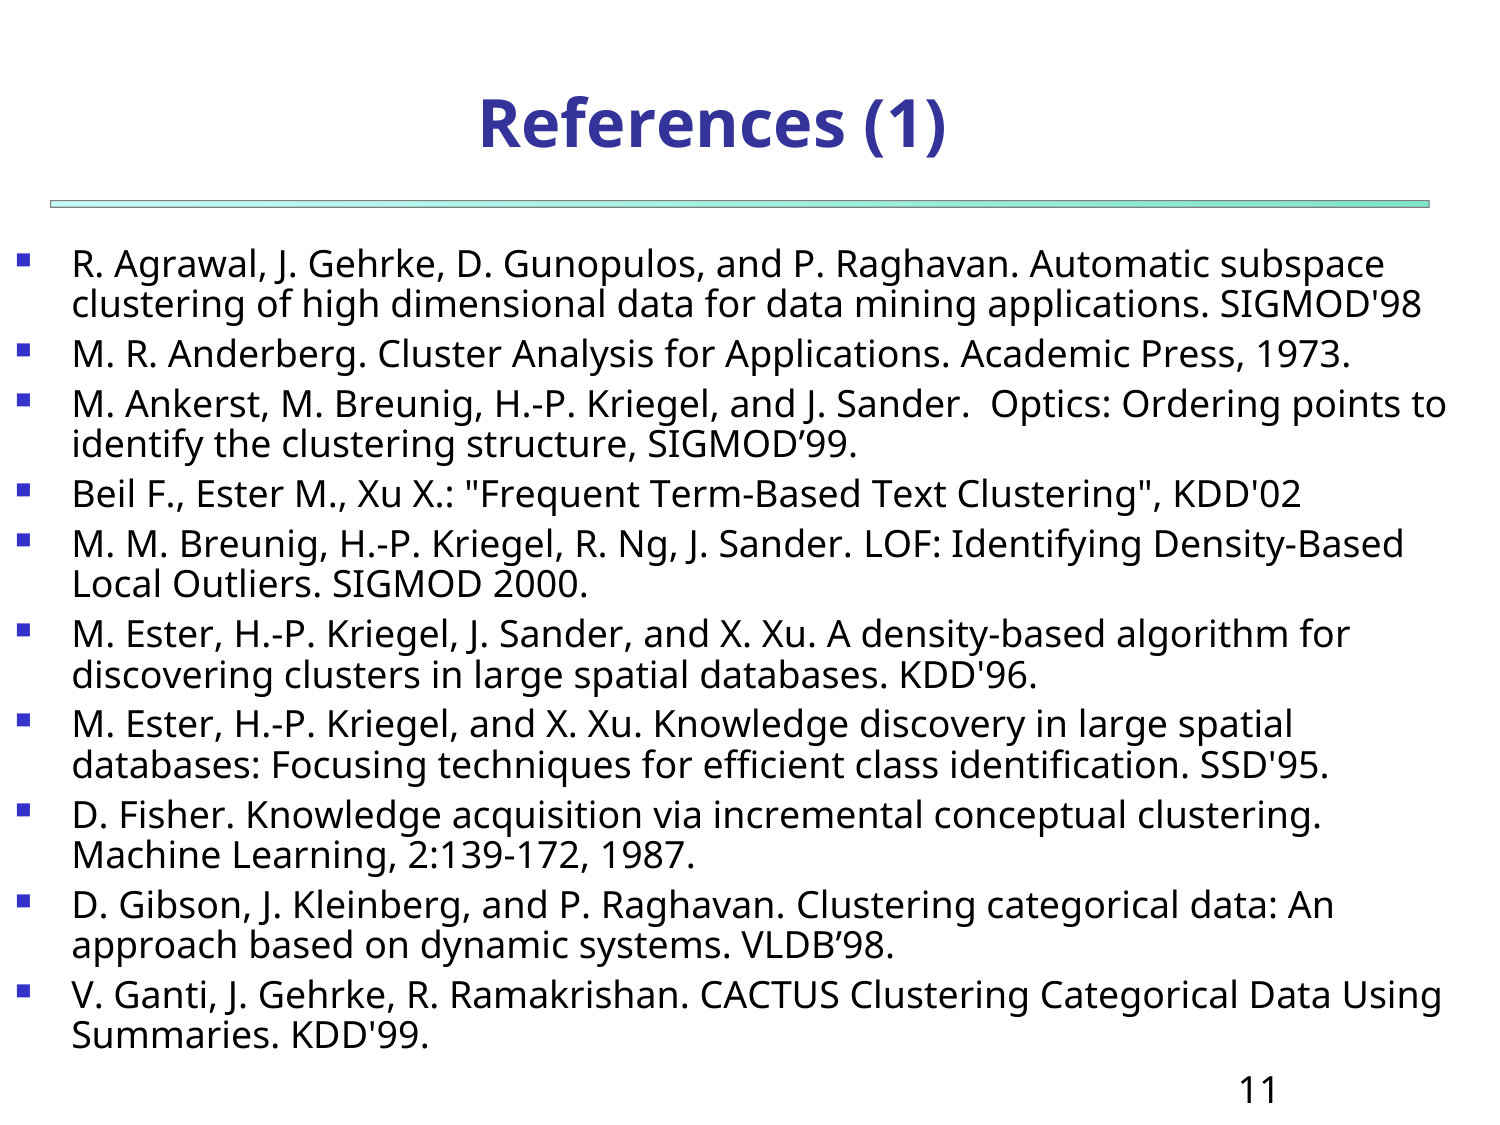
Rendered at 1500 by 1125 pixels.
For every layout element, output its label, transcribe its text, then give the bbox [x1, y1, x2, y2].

list R. Agrawal, J. Gehrke, D. Gunopulos, and P. Raghavan. Automatic subspace clustering of high dimensional data for data mining applications. SIGMOD'98 M. R. Anderberg. Cluster Analysis for Applications. Academic Press, 1973. M. Ankerst, M. Breunig, H.-P. Kriegel, and J. Sander. Optics: Ordering points to identify the clustering structure, SIGMOD’99. Beil F., Ester M., Xu X.: "Frequent Term-Based Text Clustering", KDD'02 M. M. Breunig, H.-P. Kriegel, R. Ng, J. Sander. LOF: Identifying Density-Based Local Outliers. SIGMOD 2000. M. Ester, H.-P. Kriegel, J. Sander, and X. Xu. A density-based algorithm for discovering clusters in large spatial databases. KDD'96. M. Ester, H.-P. Kriegel, and X. Xu. Knowledge discovery in large spatial databases: Focusing techniques for efficient class identification. SSD'95. D. Fisher. Knowledge acquisition via incremental conceptual clustering. Machine Learning, 2:139-172, 1987. D. Gibson, J. Kleinberg, and P. Raghavan. Clustering categorical data: An approach based on dynamic systems. VLDB’98. V. Ganti, J. Gehrke, R. Ramakrishan. CACTUS Clustering Categorical Data Using Summaries. KDD'99. [0, 237, 1486, 1110]
text_box <number> [1187, 1062, 1500, 1125]
title References (1) [324, 49, 1101, 191]
